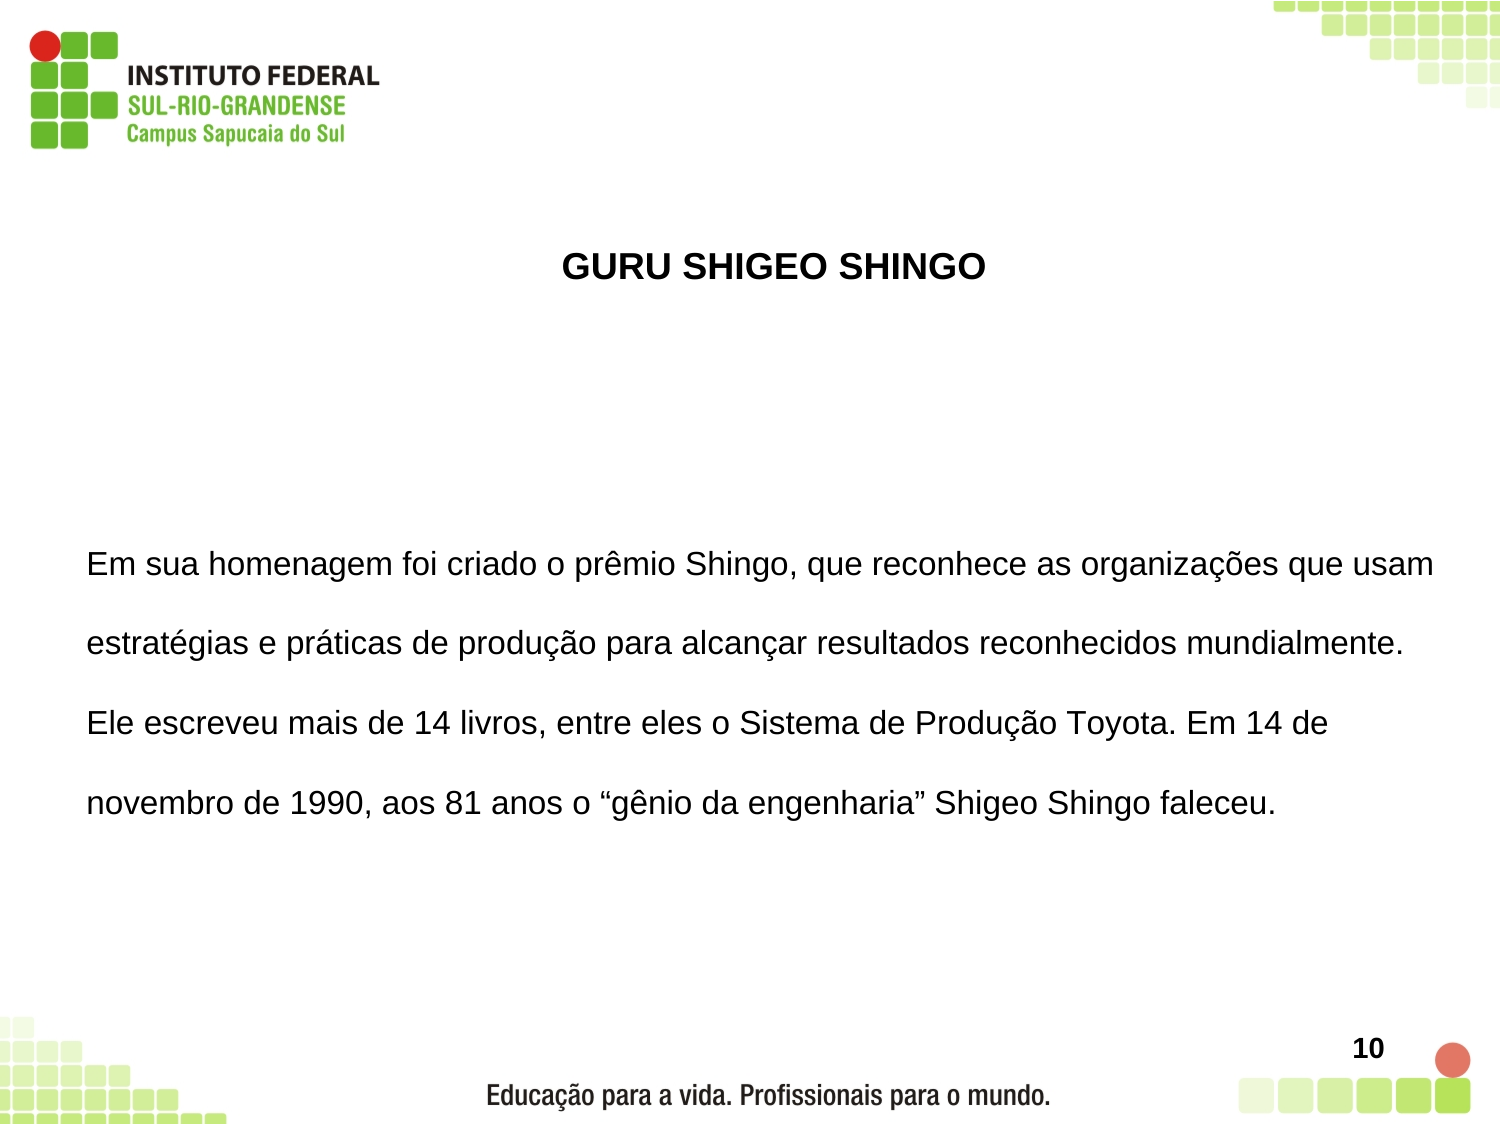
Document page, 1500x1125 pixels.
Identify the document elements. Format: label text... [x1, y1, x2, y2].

text_box Em sua homenagem foi criado o prêmio Shingo, que reconhece as organizações que usam estratégias e práticas de produção para alcançar resultados reconhecidos mundialmente. Ele escreveu mais de 14 livros, entre eles o Sistema de Produção Toyota. Em 14 de novembro de 1990, aos 81 anos o “gênio da engenharia” Shigeo Shingo faleceu. [82, 295, 1441, 1028]
text_box GURU SHIGEO SHINGO [138, 234, 1411, 295]
